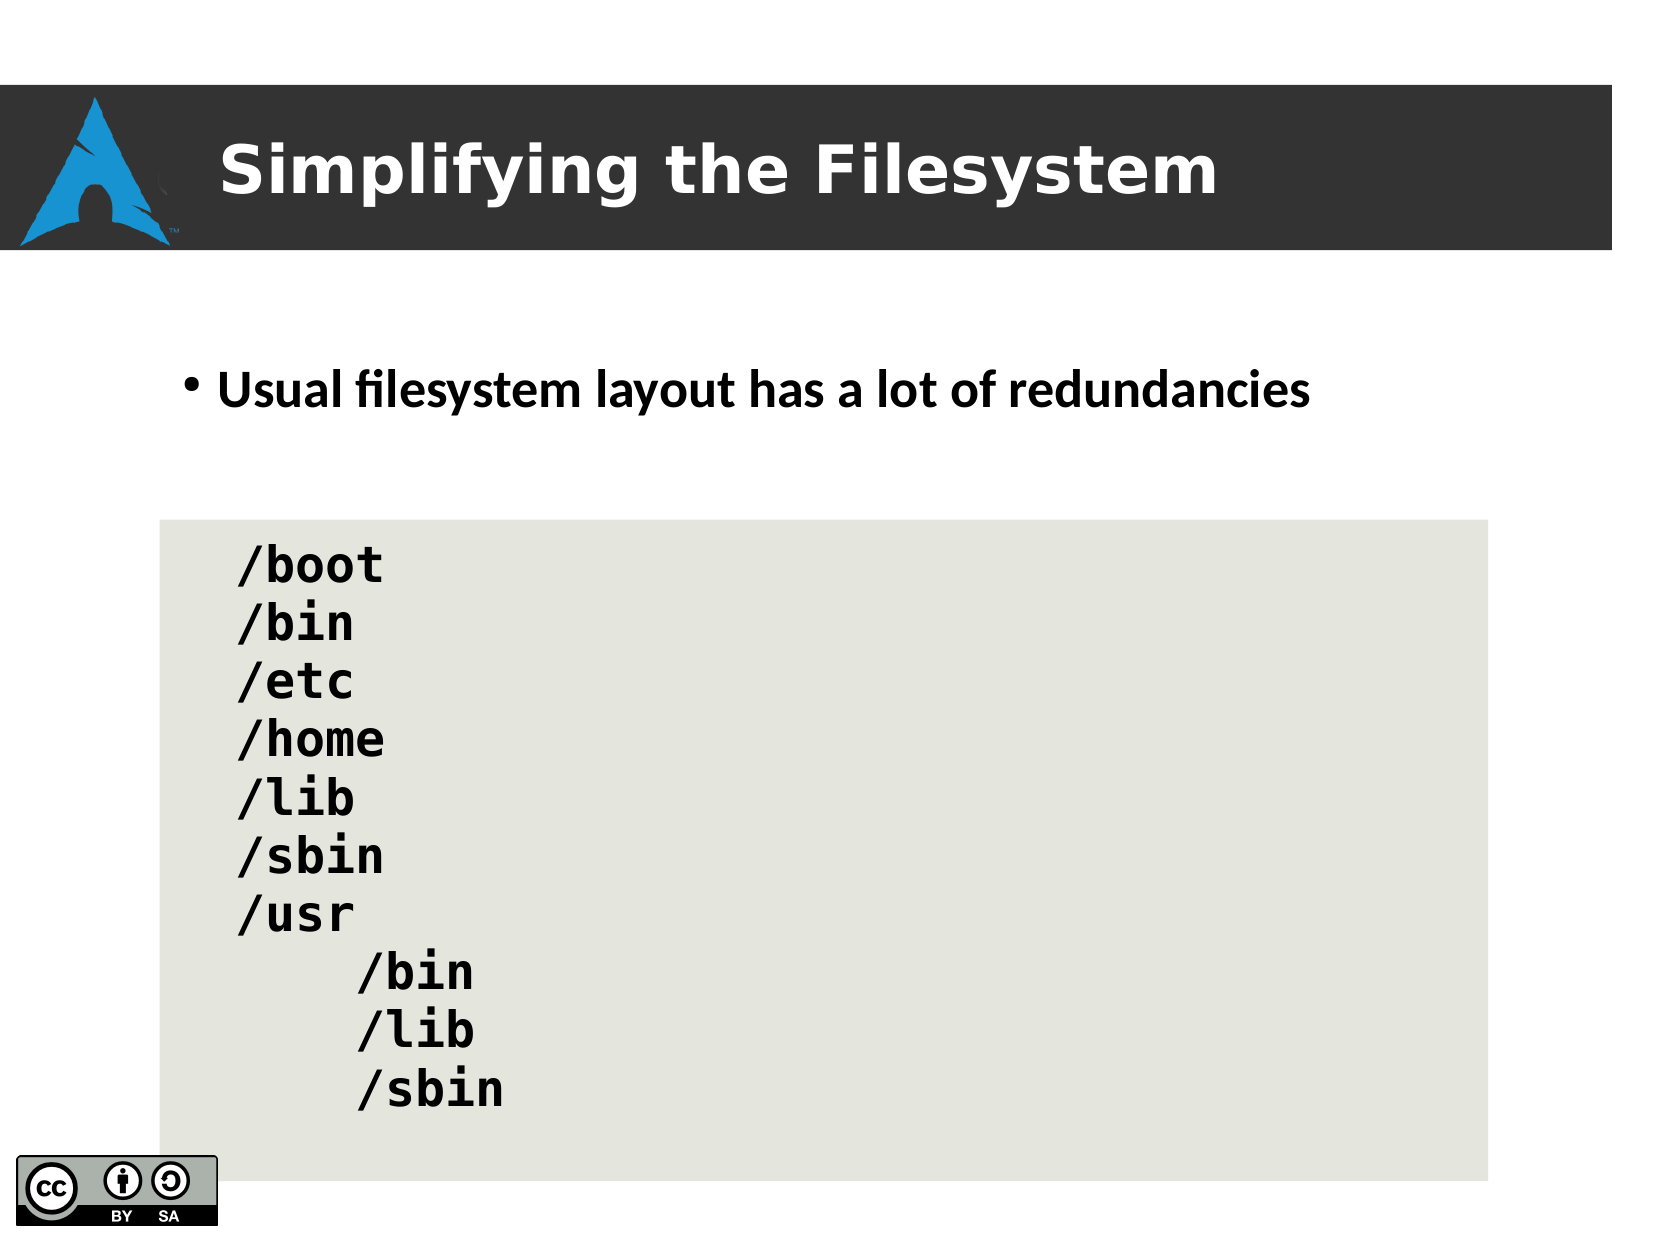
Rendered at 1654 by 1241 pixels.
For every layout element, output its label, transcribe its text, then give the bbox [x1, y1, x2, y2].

text_box /boot /bin /etc /home /lib /sbin /usr /bin /lib /sbin [220, 528, 1426, 1184]
text_box [159, 519, 1489, 1182]
text_box Usual filesystem layout has a lot of redundancies [167, 345, 1612, 1134]
picture [16, 1155, 218, 1227]
picture [0, 81, 188, 260]
text_box Simplifying the Filesystem [188, 84, 1612, 250]
